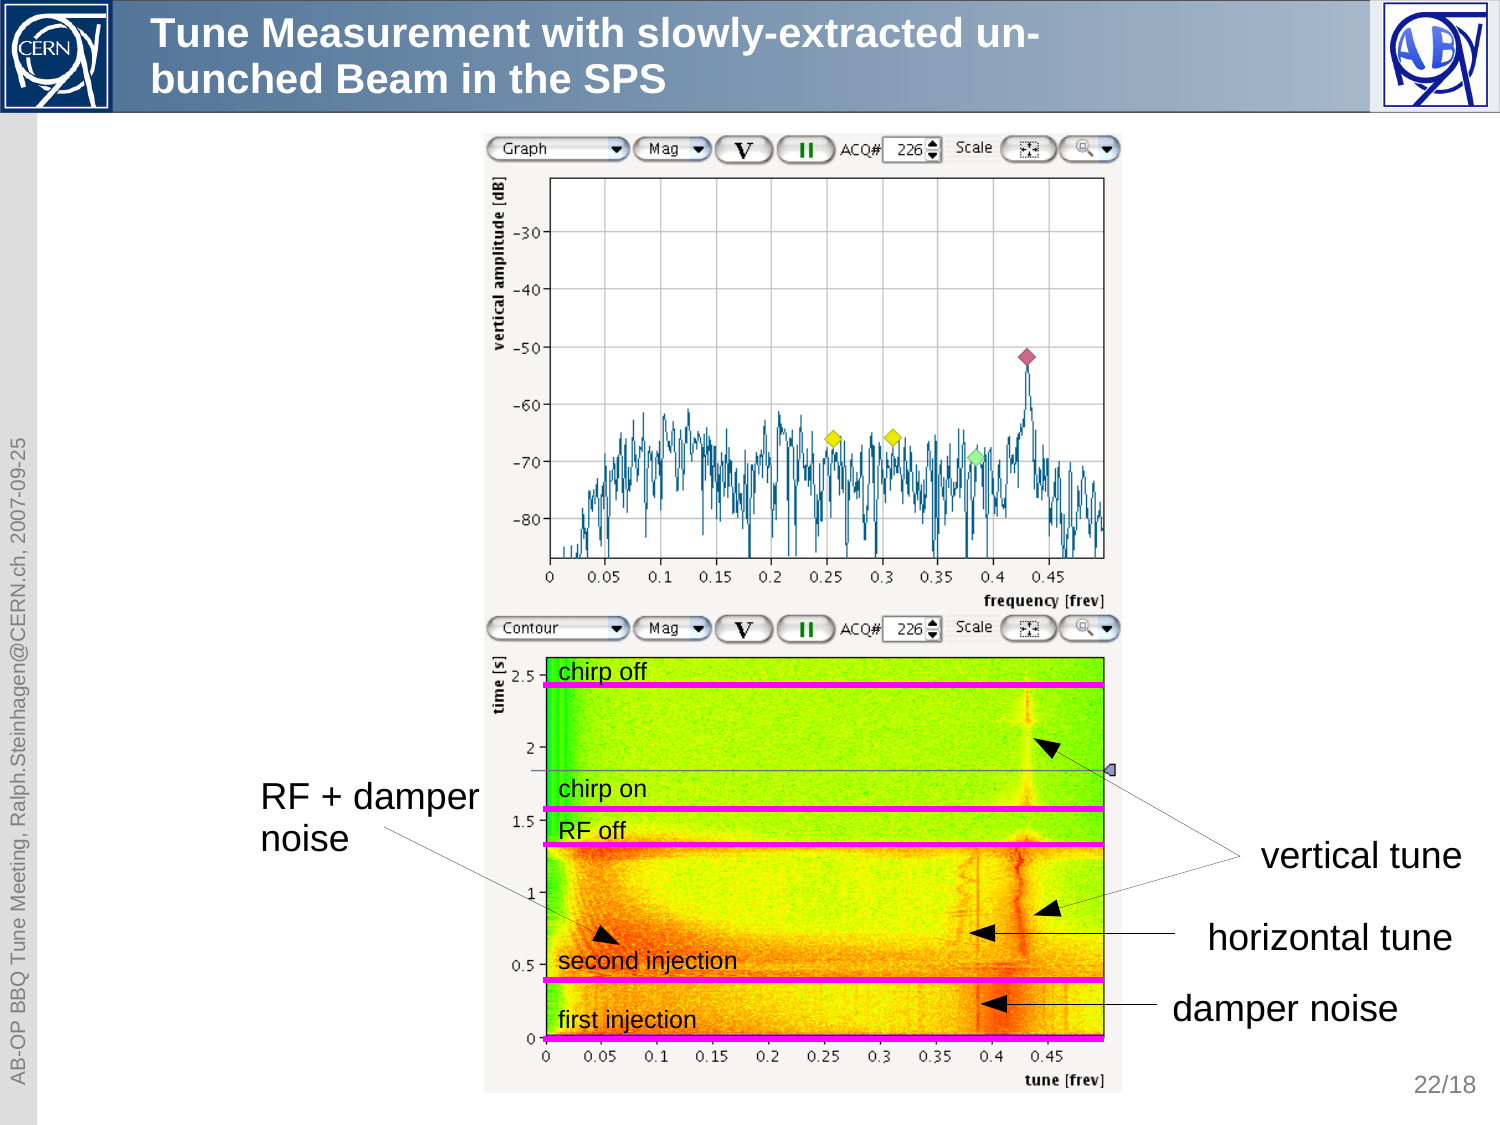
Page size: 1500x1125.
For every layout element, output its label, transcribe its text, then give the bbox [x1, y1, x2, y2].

text_box vertical tune [1246, 826, 1478, 884]
title Tune Measurement with slowly-extracted un-bunched Beam in the SPS [150, 7, 1201, 106]
text_box chirp off [543, 649, 661, 693]
picture [0, 0, 113, 113]
picture [484, 133, 1122, 1093]
text_box damper noise [1157, 980, 1414, 1038]
text_box RF off [543, 811, 641, 852]
text_box RF + damper noise [245, 767, 506, 867]
text_box first injection [543, 998, 710, 1041]
text_box horizontal tune [1192, 909, 1469, 967]
text_box second injection [543, 939, 749, 982]
text_box chirp on [543, 767, 660, 811]
picture [1382, 1, 1489, 108]
